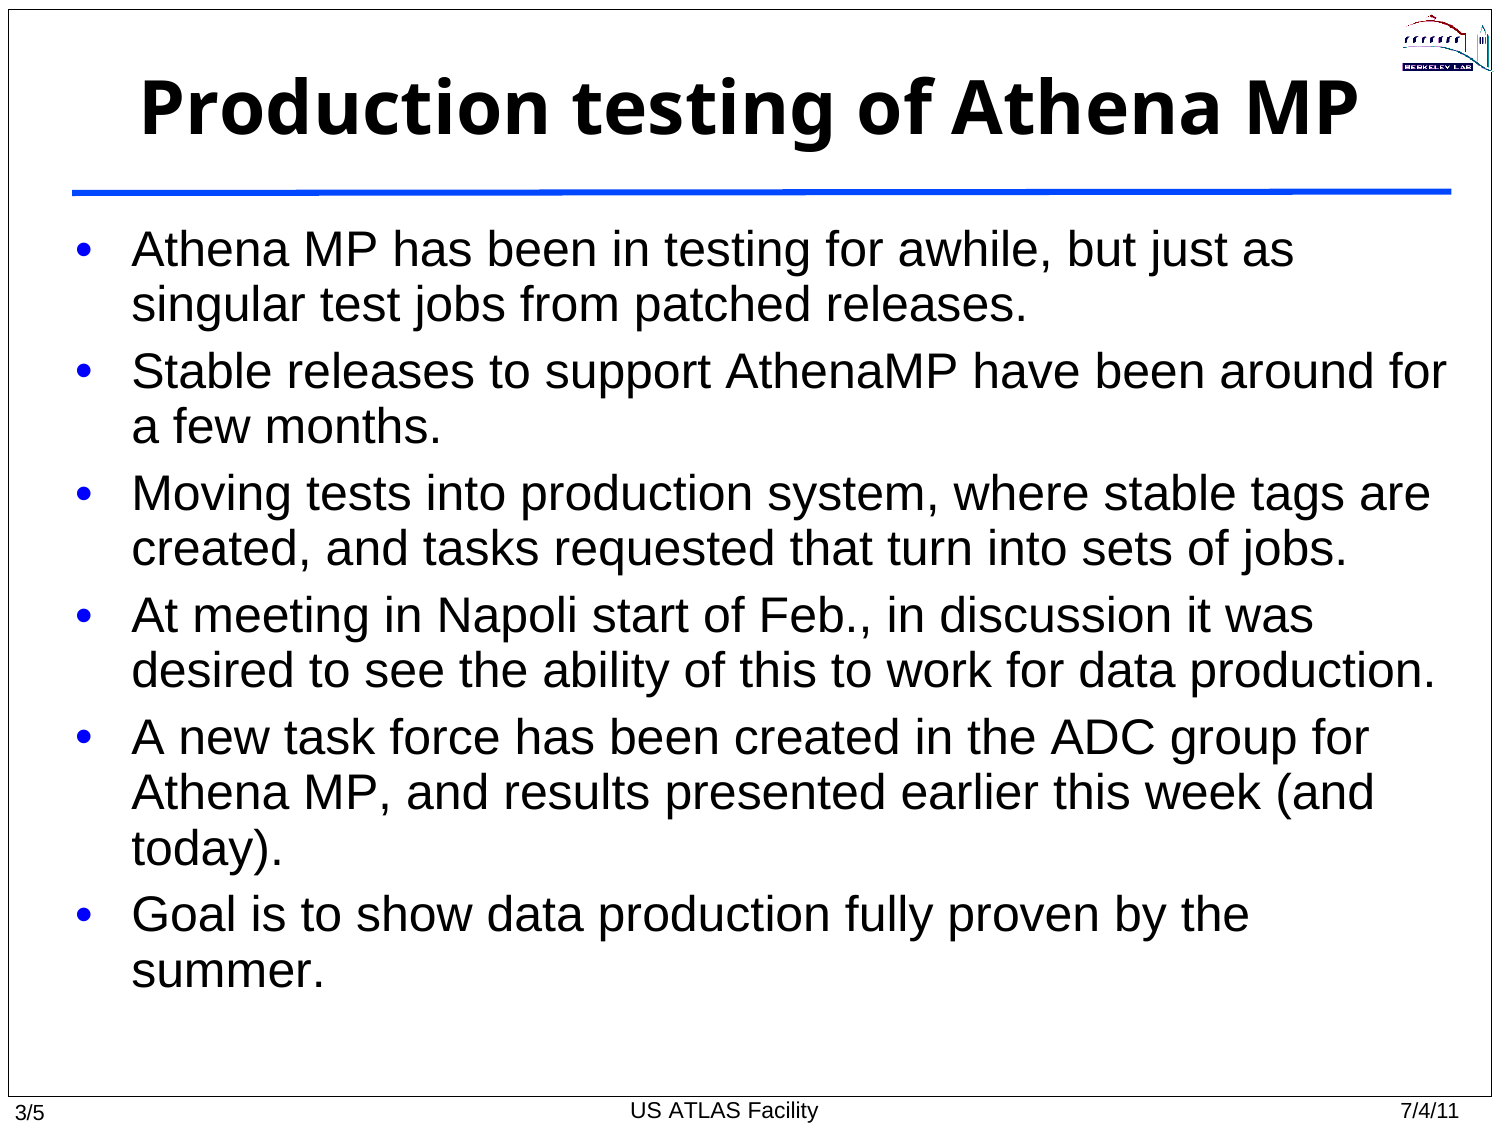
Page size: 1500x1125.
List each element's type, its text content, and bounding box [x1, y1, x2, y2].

picture [1391, 10, 1500, 80]
title Production testing of Athena MP [70, 16, 1421, 191]
list Athena MP has been in testing for awhile, but just as singular test jobs from patched releases. Stable releases to support AthenaMP have been around for a few months. Moving tests into production system, where stable tags are created, and tasks requested that turn into sets of jobs. At meeting in Napoli start of Feb., in discussion it was desired to see the ability of this to work for data production. A new task force has been created in the ADC group for Athena MP, and results presented earlier this week (and today). Goal is to show data production fully proven by the summer. [68, 215, 1444, 994]
